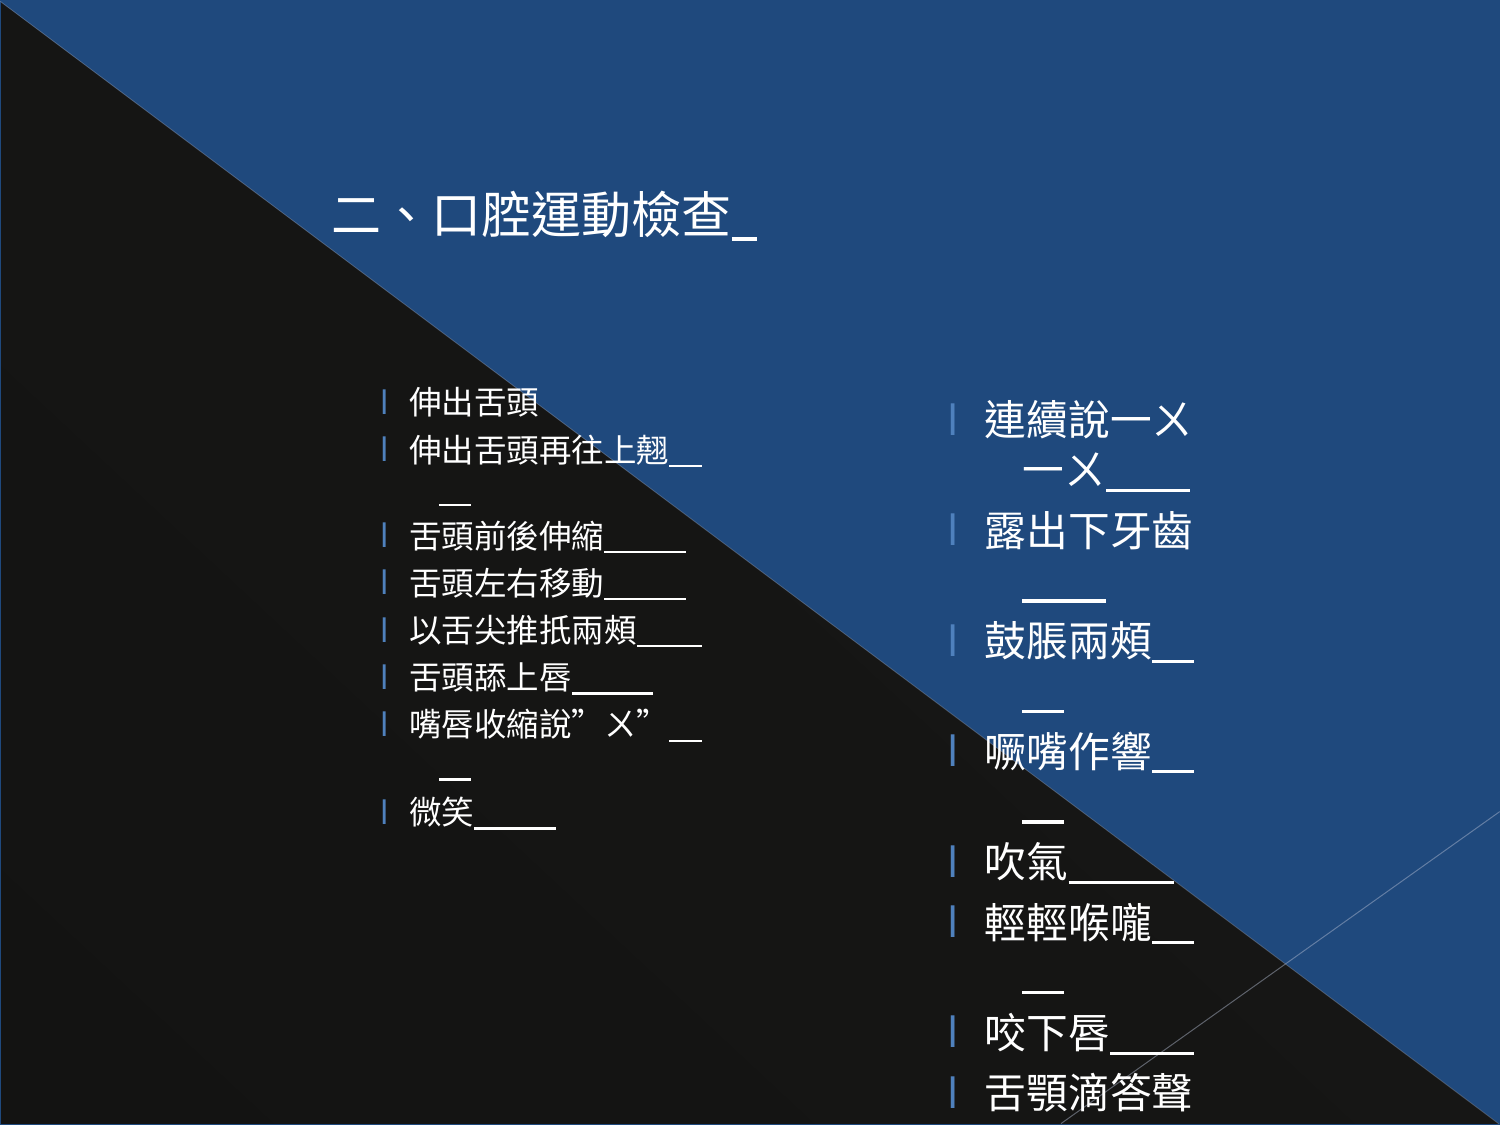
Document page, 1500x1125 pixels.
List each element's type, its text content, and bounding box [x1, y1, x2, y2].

text_box 二、口腔運動檢查 [93, 175, 985, 364]
list 伸出舌頭 伸出舌頭再往上翹 舌頭前後伸縮 舌頭左右移動 以舌尖推扺兩頰 舌頭舔上唇 嘴唇收縮說”ㄨ” 微笑 [140, 375, 722, 919]
text_box 連續說一ㄨ一ㄨ 露出下牙齒 鼓脹兩頰 噘嘴作響 吹氣 輕輕喉嚨 咬下唇 舌顎滴答聲 上下牙相碰出聲 上下牙震顫作響 [644, 386, 1226, 973]
